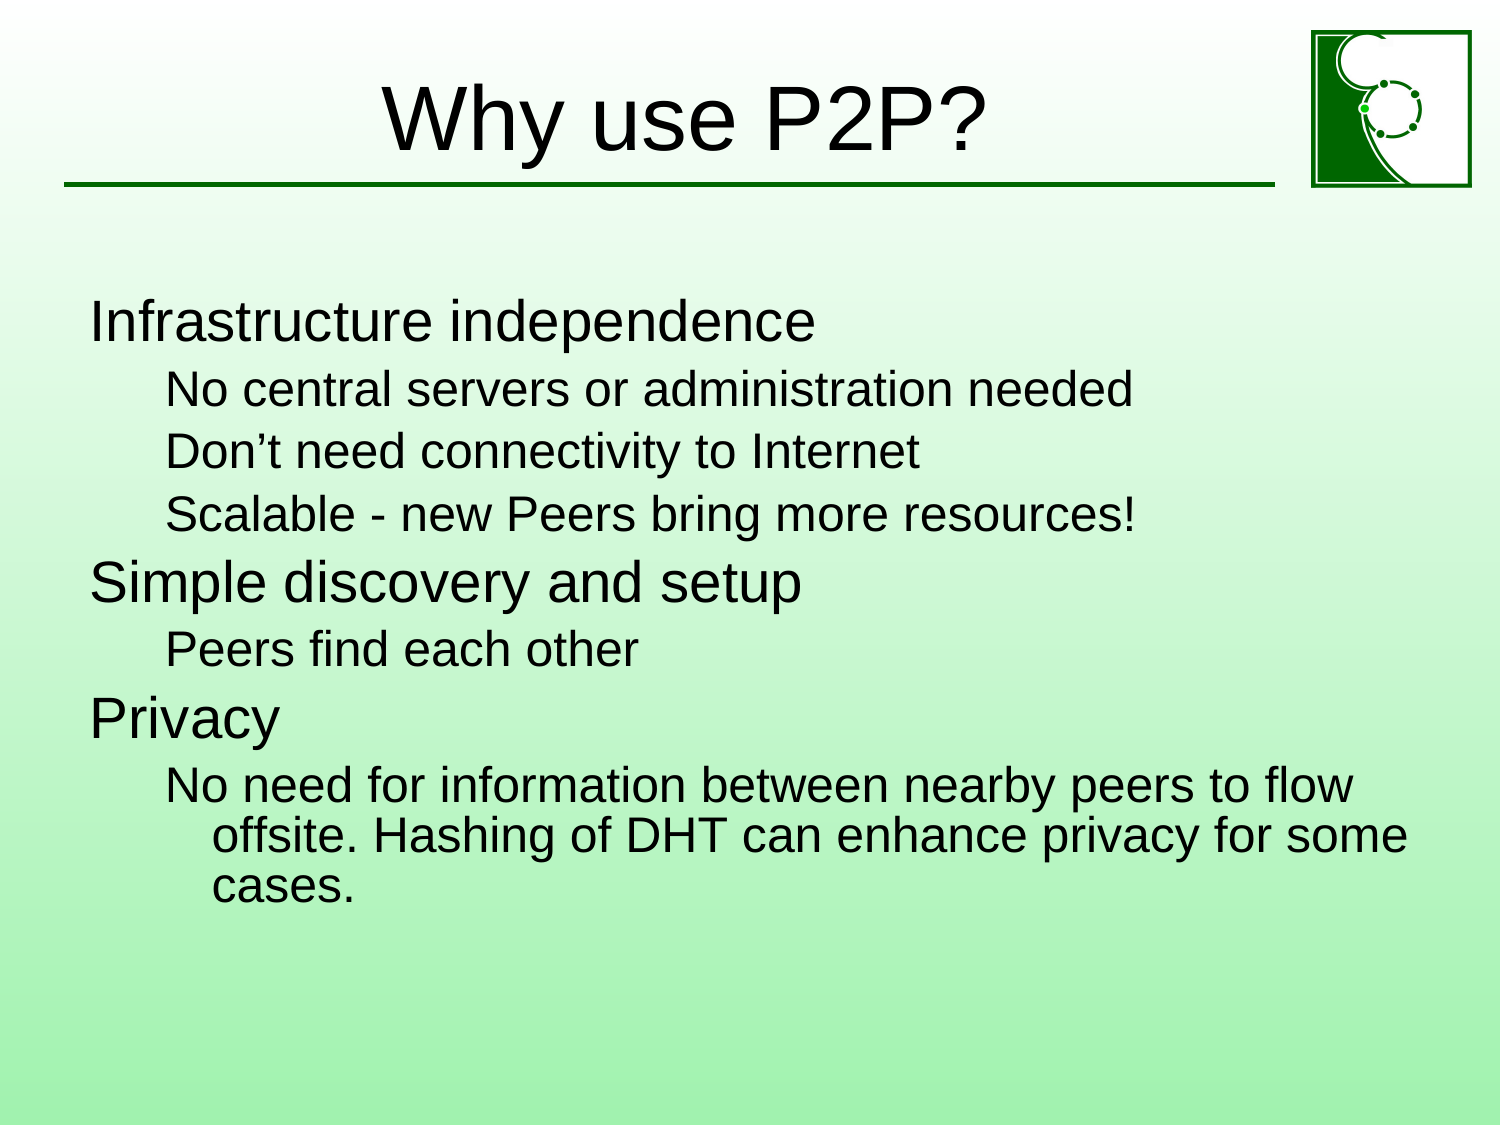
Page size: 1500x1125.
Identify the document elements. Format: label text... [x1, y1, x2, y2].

list Infrastructure independence No central servers or administration needed Don’t need connectivity to Internet Scalable - new Peers bring more resources! Simple discovery and setup Peers find each other Privacy No need for information between nearby peers to flow offsite. Hashing of DHT can enhance privacy for some cases. [75, 287, 1426, 1005]
picture [1311, 30, 1472, 188]
title Why use P2P? [76, 24, 1295, 213]
